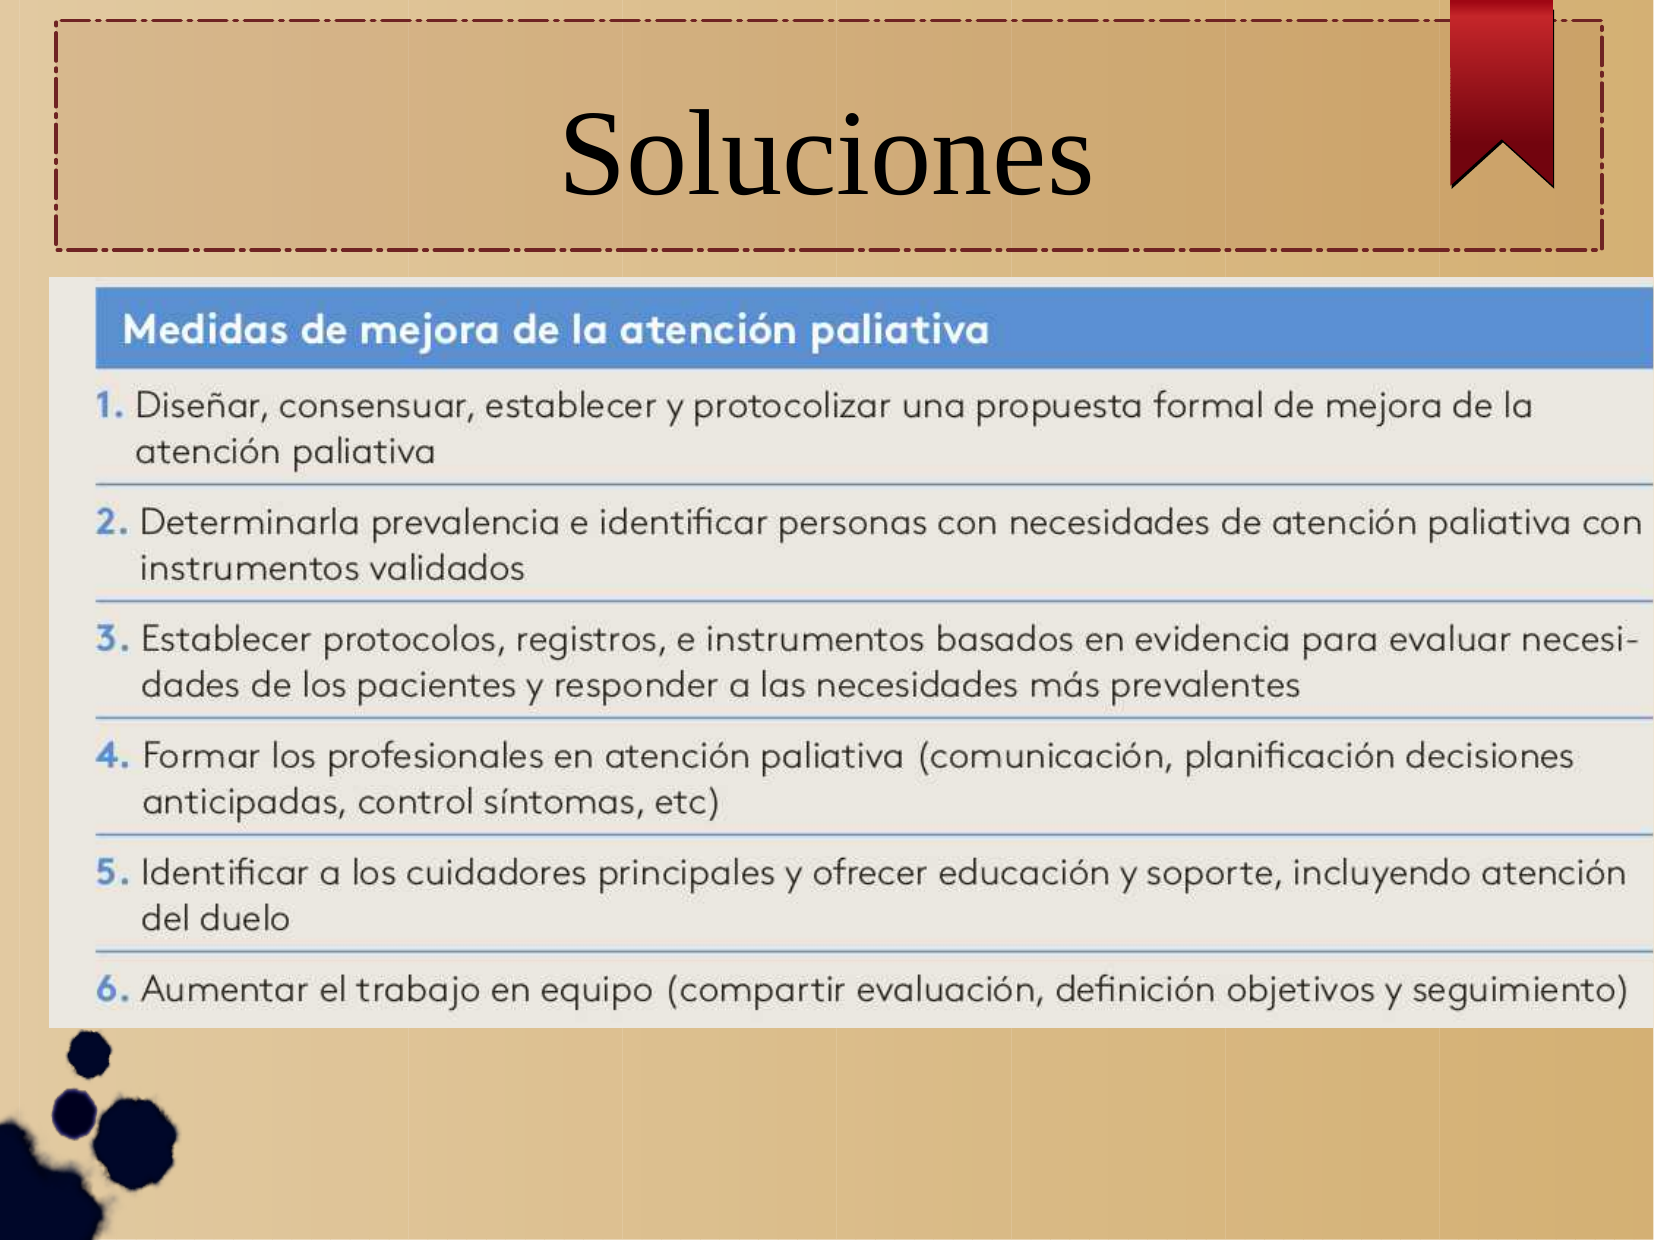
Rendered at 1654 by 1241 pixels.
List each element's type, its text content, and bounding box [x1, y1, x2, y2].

picture [49, 277, 1654, 1028]
title Soluciones [82, 49, 1571, 257]
